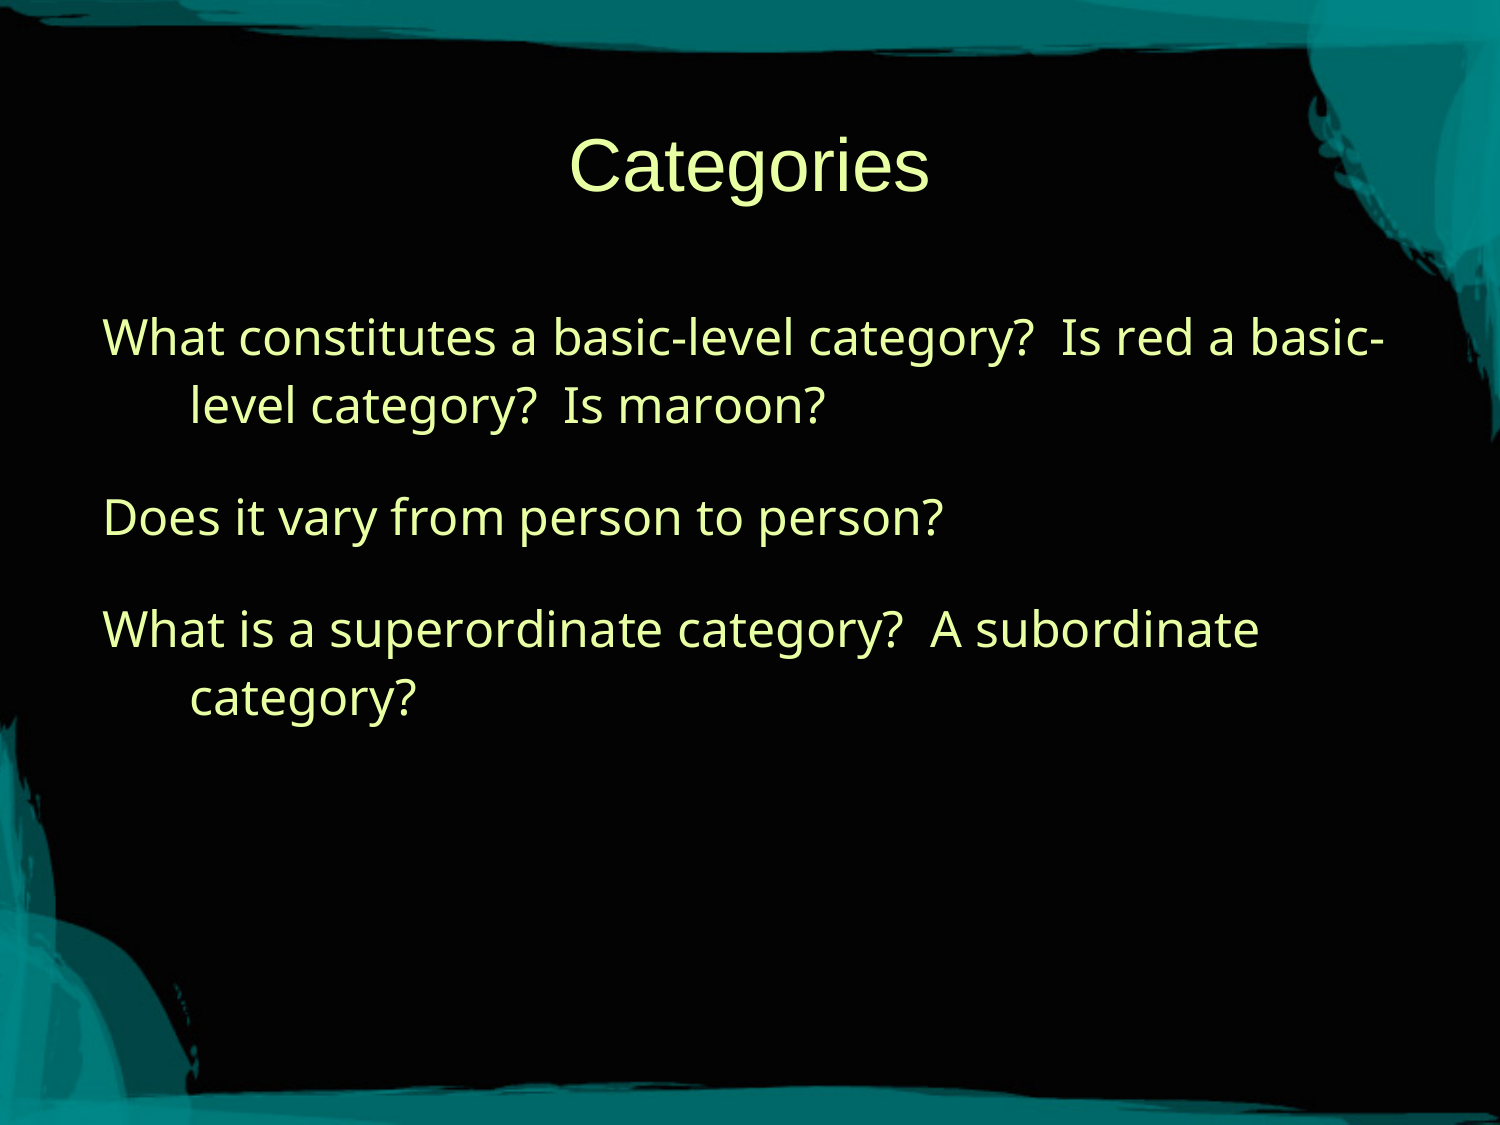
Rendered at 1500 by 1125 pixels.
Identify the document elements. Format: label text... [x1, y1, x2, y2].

picture [0, 0, 1500, 1125]
list What constitutes a basic-level category? Is red a basic-level category? Is maroon? Does it vary from person to person? What is a superordinate category? A subordinate category? [87, 294, 1413, 1020]
title Categories [87, 69, 1413, 263]
